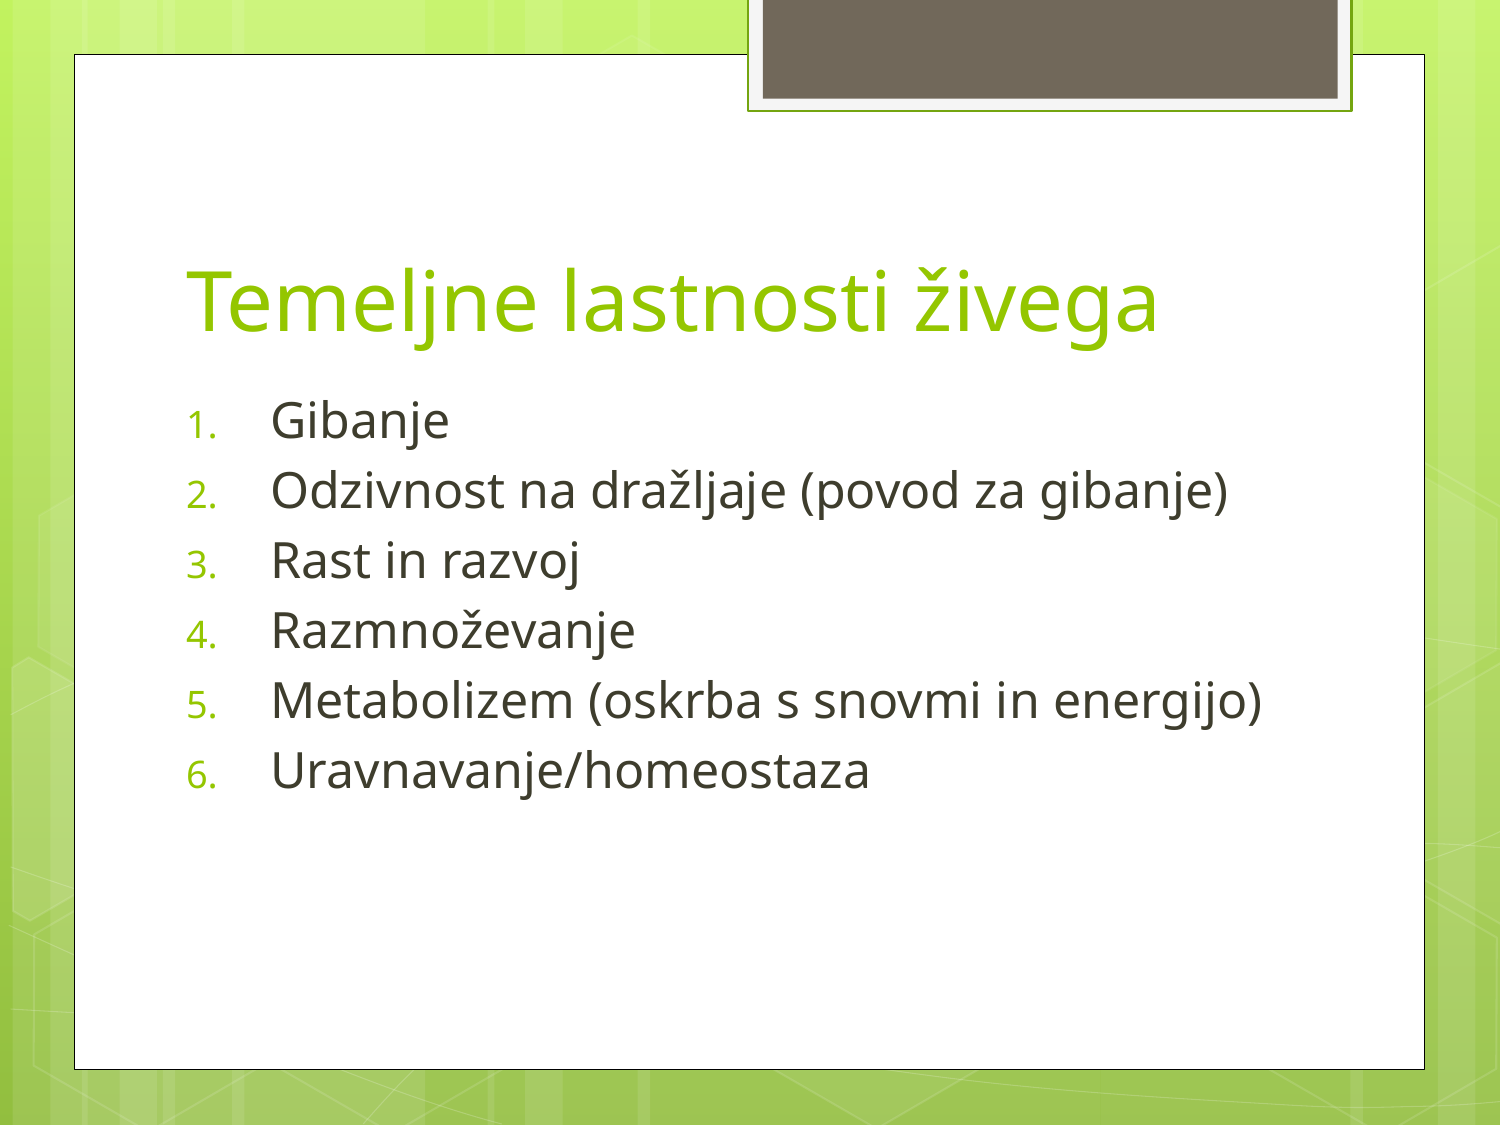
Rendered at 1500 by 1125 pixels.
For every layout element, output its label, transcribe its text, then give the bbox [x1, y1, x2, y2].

title Temeljne lastnosti živega [171, 168, 1324, 356]
list Gibanje Odzivnost na dražljaje (povod za gibanje) Rast in razvoj Razmnoževanje Metabolizem (oskrba s snovmi in energijo) Uravnavanje/homeostaza [171, 381, 1283, 957]
